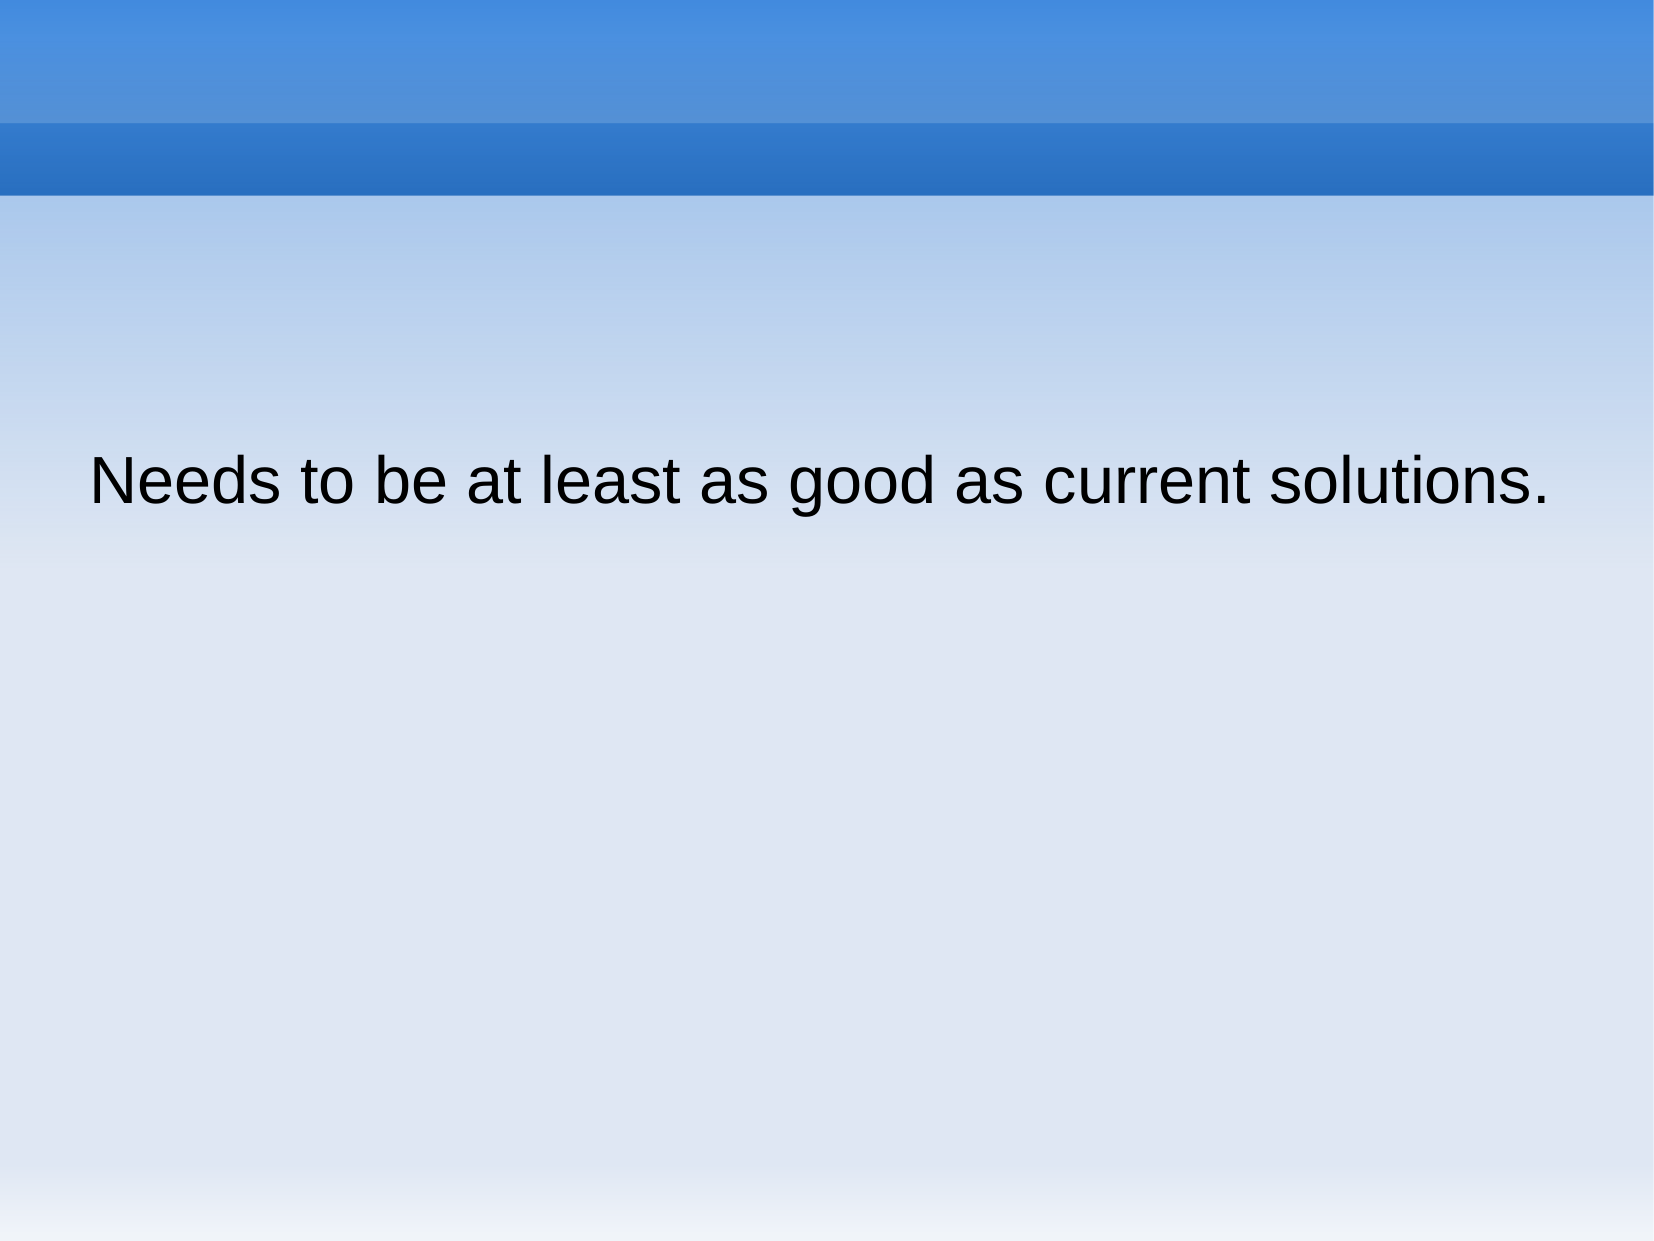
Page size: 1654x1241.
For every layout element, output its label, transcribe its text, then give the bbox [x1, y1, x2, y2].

picture [0, 0, 1654, 1241]
subtitle Needs to be at least as good as current solutions. [76, 7, 1565, 1102]
